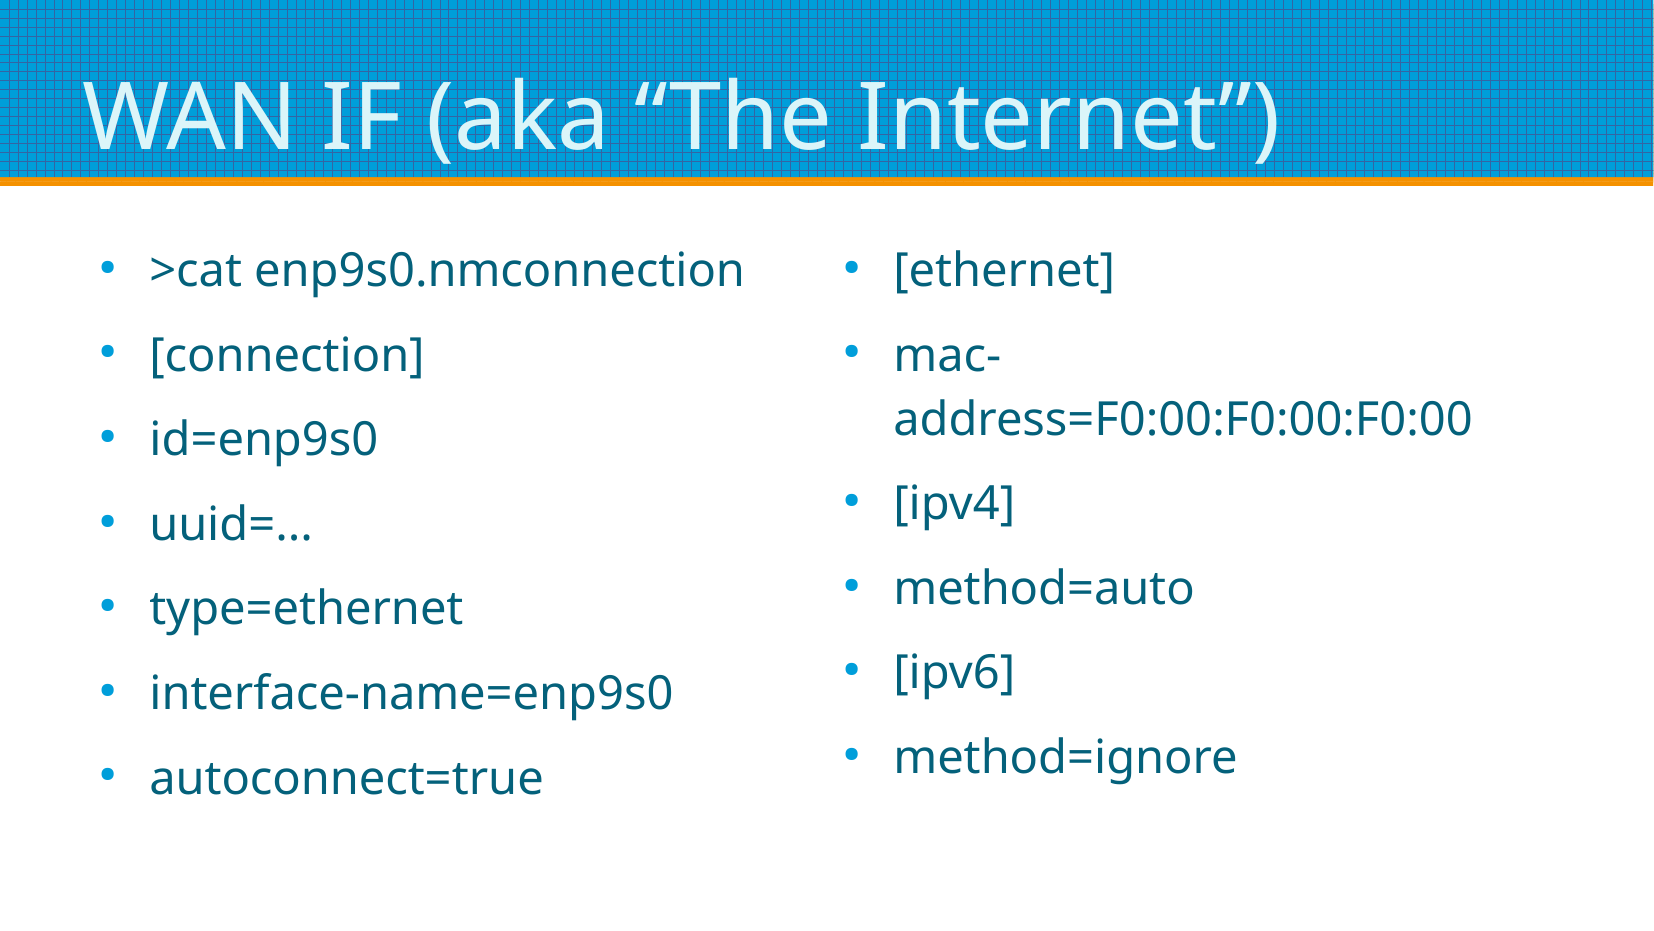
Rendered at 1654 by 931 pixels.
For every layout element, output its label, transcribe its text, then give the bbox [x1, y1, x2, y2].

title WAN IF (aka “The Internet”) [82, 14, 1571, 178]
list >cat enp9s0.nmconnection [connection] id=enp9s0 uuid=... type=ethernet interface-name=enp9s0 autoconnect=true [ethernet] mac-address=F0:00:F0:00:F0:00 [ipv4] method=auto [ipv6] method=ignore [82, 236, 1571, 813]
